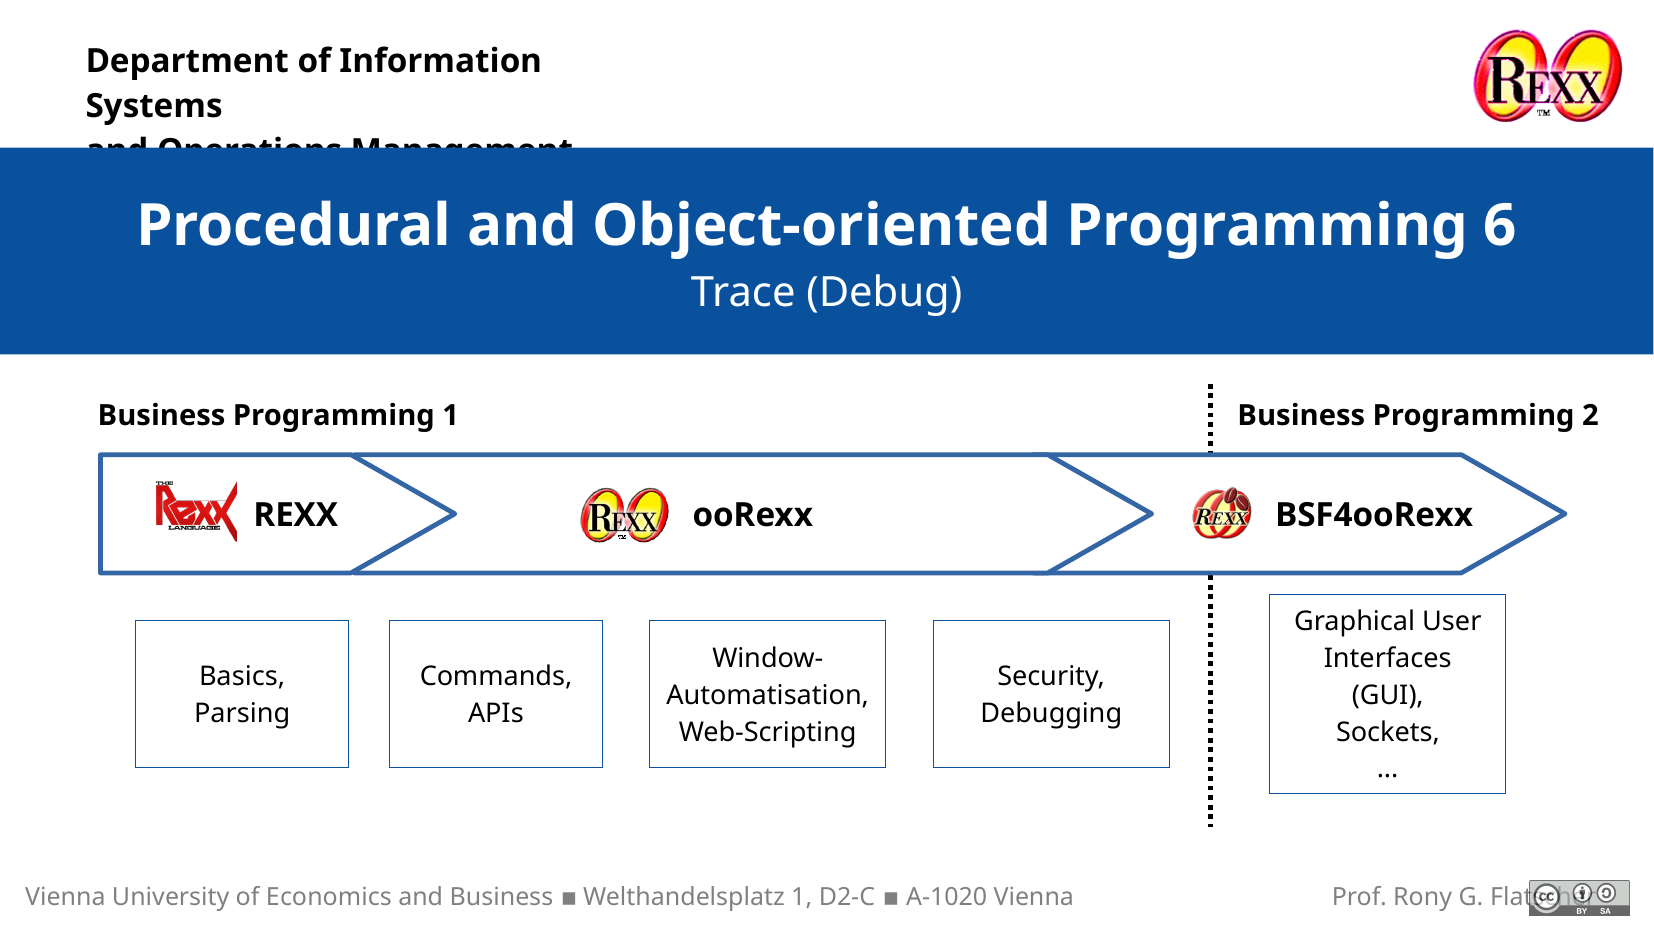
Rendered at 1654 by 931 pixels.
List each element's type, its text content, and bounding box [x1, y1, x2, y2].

title Procedural and Object-oriented Programming 6 Trace (Debug) [0, 147, 1654, 355]
text_box Graphical User Interfaces (GUI), Sockets, ... [1269, 616, 1506, 772]
text_box Window-Automatisation, Web-Scripting [649, 620, 886, 768]
text_box Commands, APIs [389, 620, 603, 768]
text_box Basics, Parsing [135, 620, 349, 768]
text_box REXX [100, 454, 455, 573]
picture [153, 476, 237, 548]
picture [1470, 24, 1625, 125]
picture [578, 484, 670, 544]
picture [1192, 484, 1252, 544]
text_box Business Programming 1 [82, 386, 514, 440]
text_box Security, Debugging [933, 620, 1170, 768]
text_box ooRexx [354, 454, 1152, 573]
text_box Business Programming 2 [1222, 386, 1654, 440]
text_box BSF4ooRexx [1049, 454, 1566, 573]
